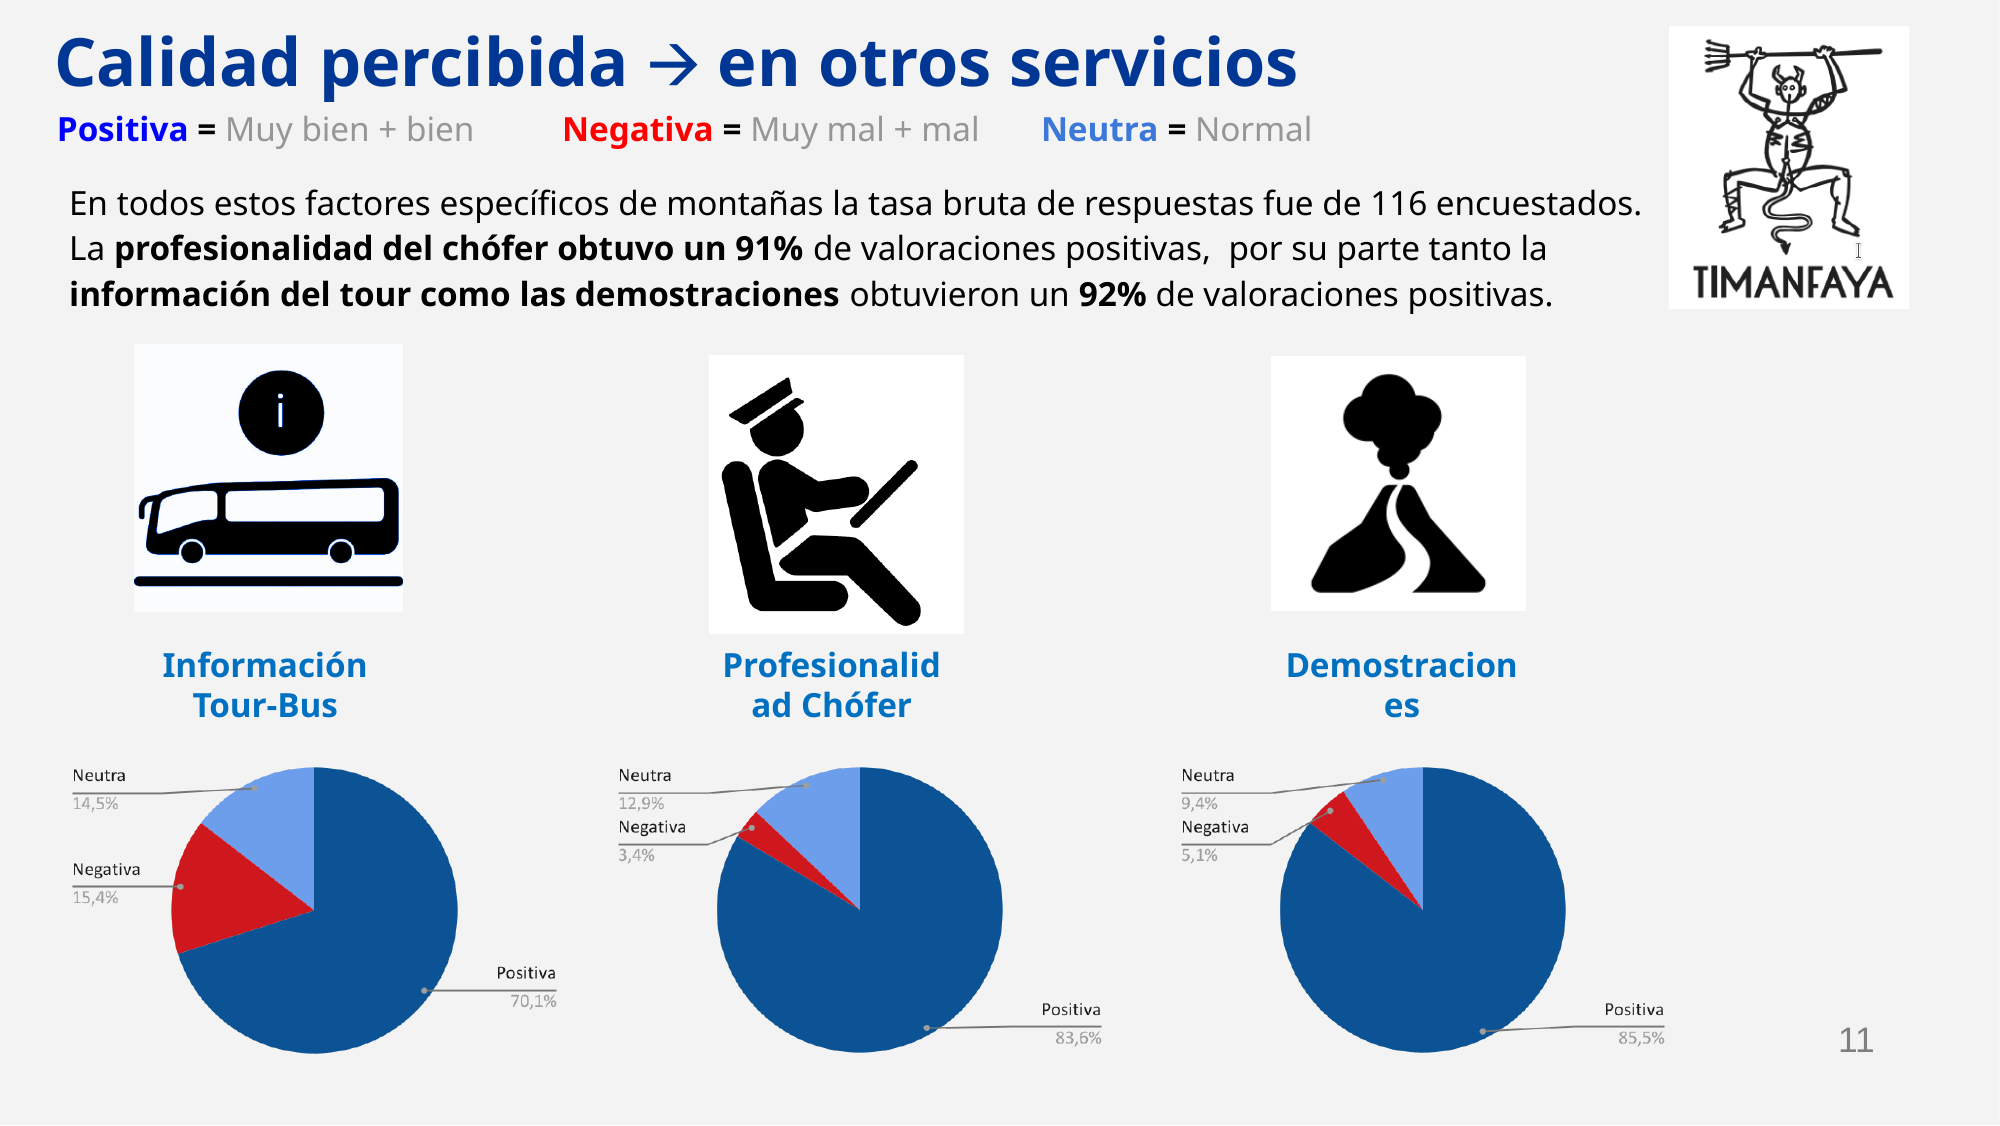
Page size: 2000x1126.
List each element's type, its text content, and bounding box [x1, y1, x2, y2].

picture [1668, 26, 1910, 309]
text_box Información Tour-Bus [134, 636, 396, 733]
picture [134, 344, 403, 612]
picture [1271, 356, 1526, 611]
picture [602, 751, 1117, 1069]
text_box Profesionalidad Chófer [703, 636, 961, 733]
slide_number <number> [1680, 1008, 1894, 1069]
picture [1165, 751, 1680, 1069]
picture [56, 751, 572, 1069]
text_box Positiva = Muy bien + bien Negativa = Muy mal + mal Neutra = Normal [56, 100, 1402, 157]
text_box Calidad percibida 🡪 en otros servicios [54, 0, 1374, 120]
text_box En todos estos factores específicos de montañas la tasa bruta de respuestas fue de 116 encuestados. La profesionalidad del chófer obtuvo un 91% de valoraciones positivas, por su parte tanto la información del tour como las demostraciones obtuvieron un 92% de valoraciones positivas. [54, 160, 1669, 315]
picture [709, 355, 964, 634]
text_box Demostraciones [1268, 636, 1536, 733]
